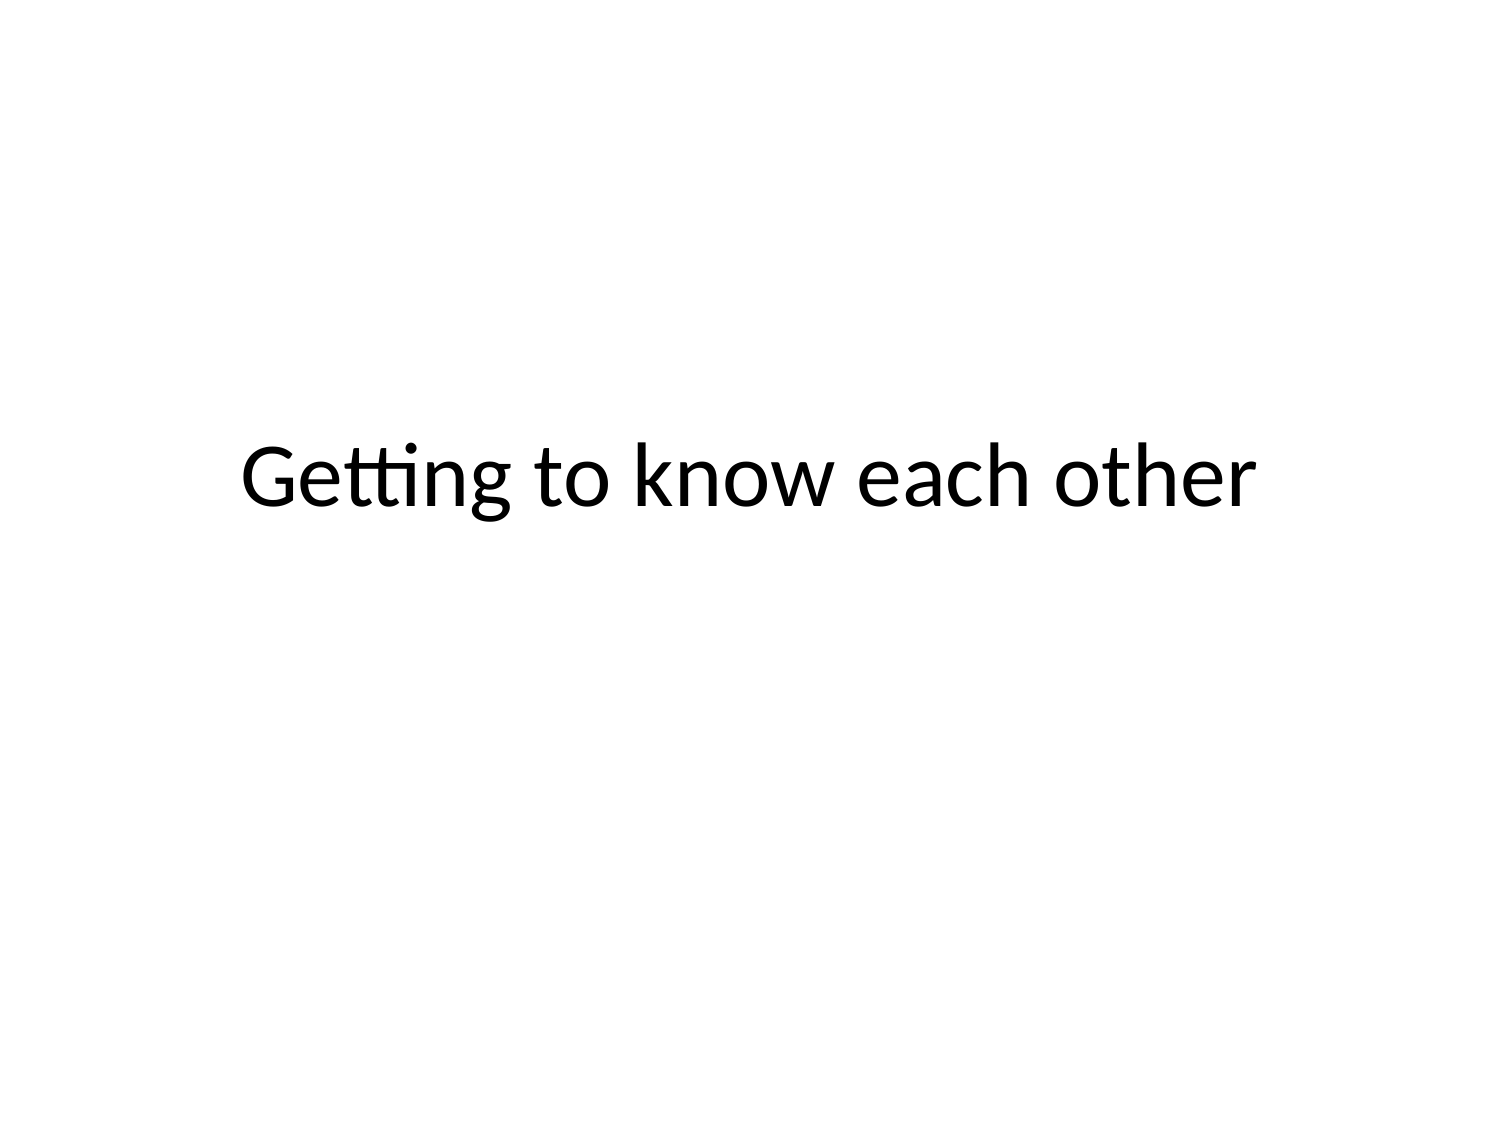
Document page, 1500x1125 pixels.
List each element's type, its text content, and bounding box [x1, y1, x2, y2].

title Getting to know each other [112, 349, 1388, 591]
